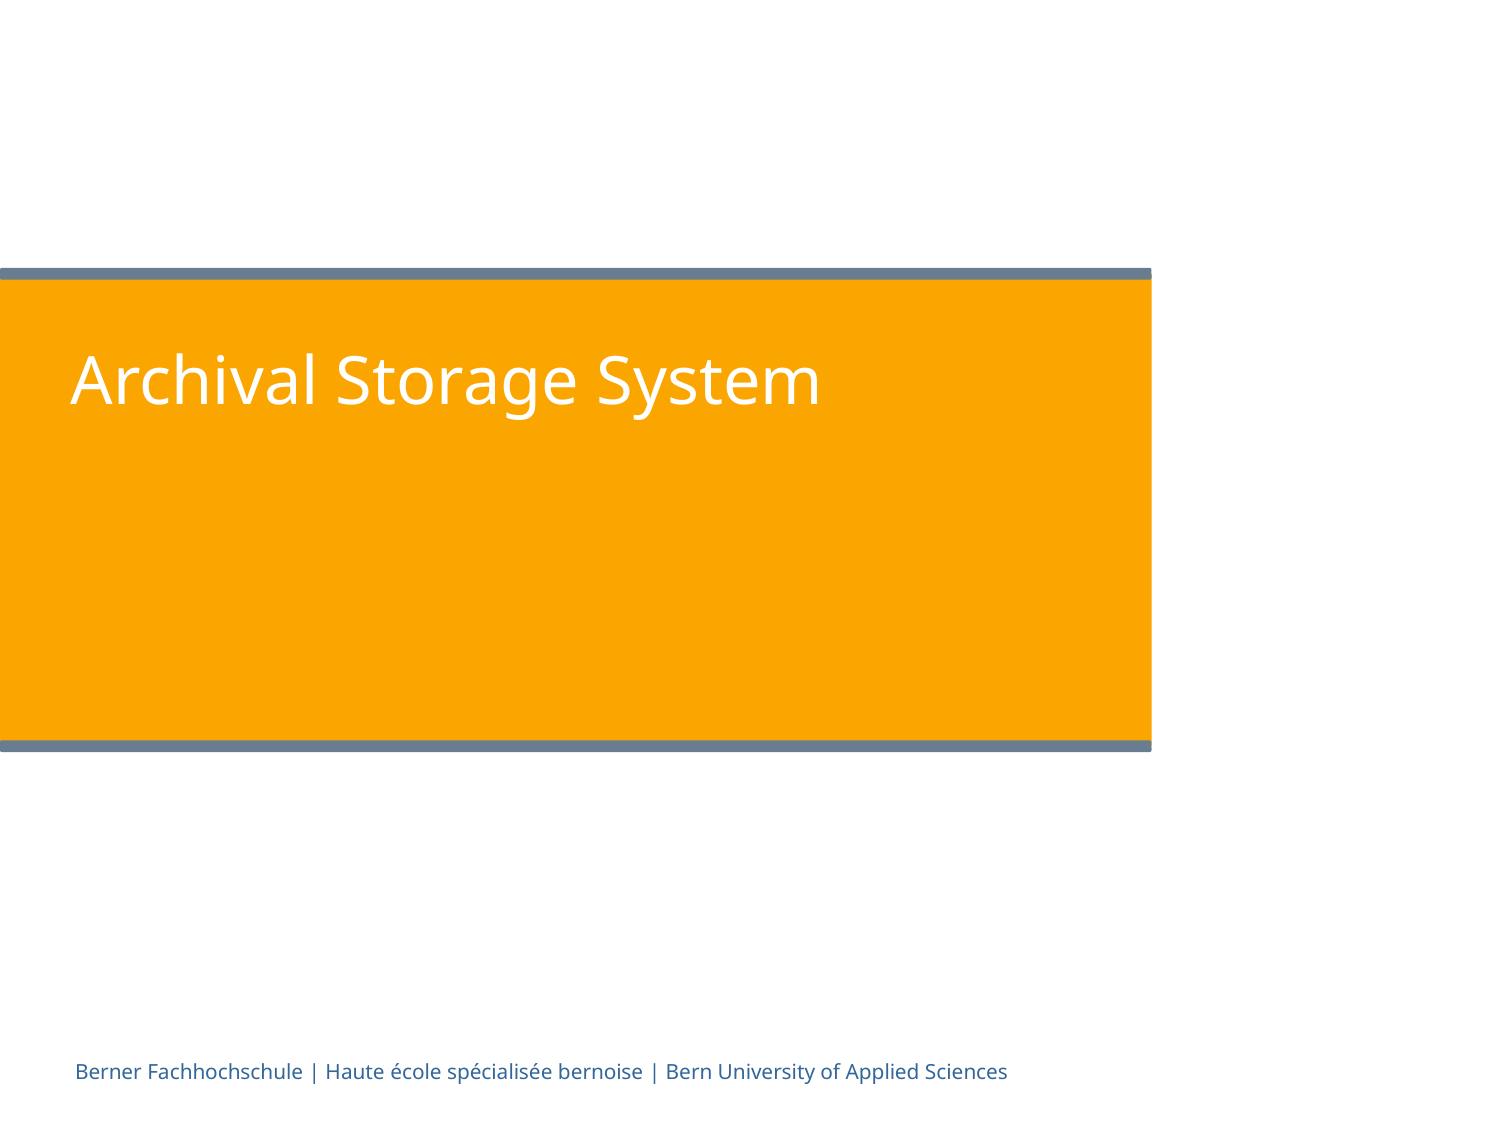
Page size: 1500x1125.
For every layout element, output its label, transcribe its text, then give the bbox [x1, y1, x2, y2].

title Archival Storage System [70, 320, 1152, 438]
